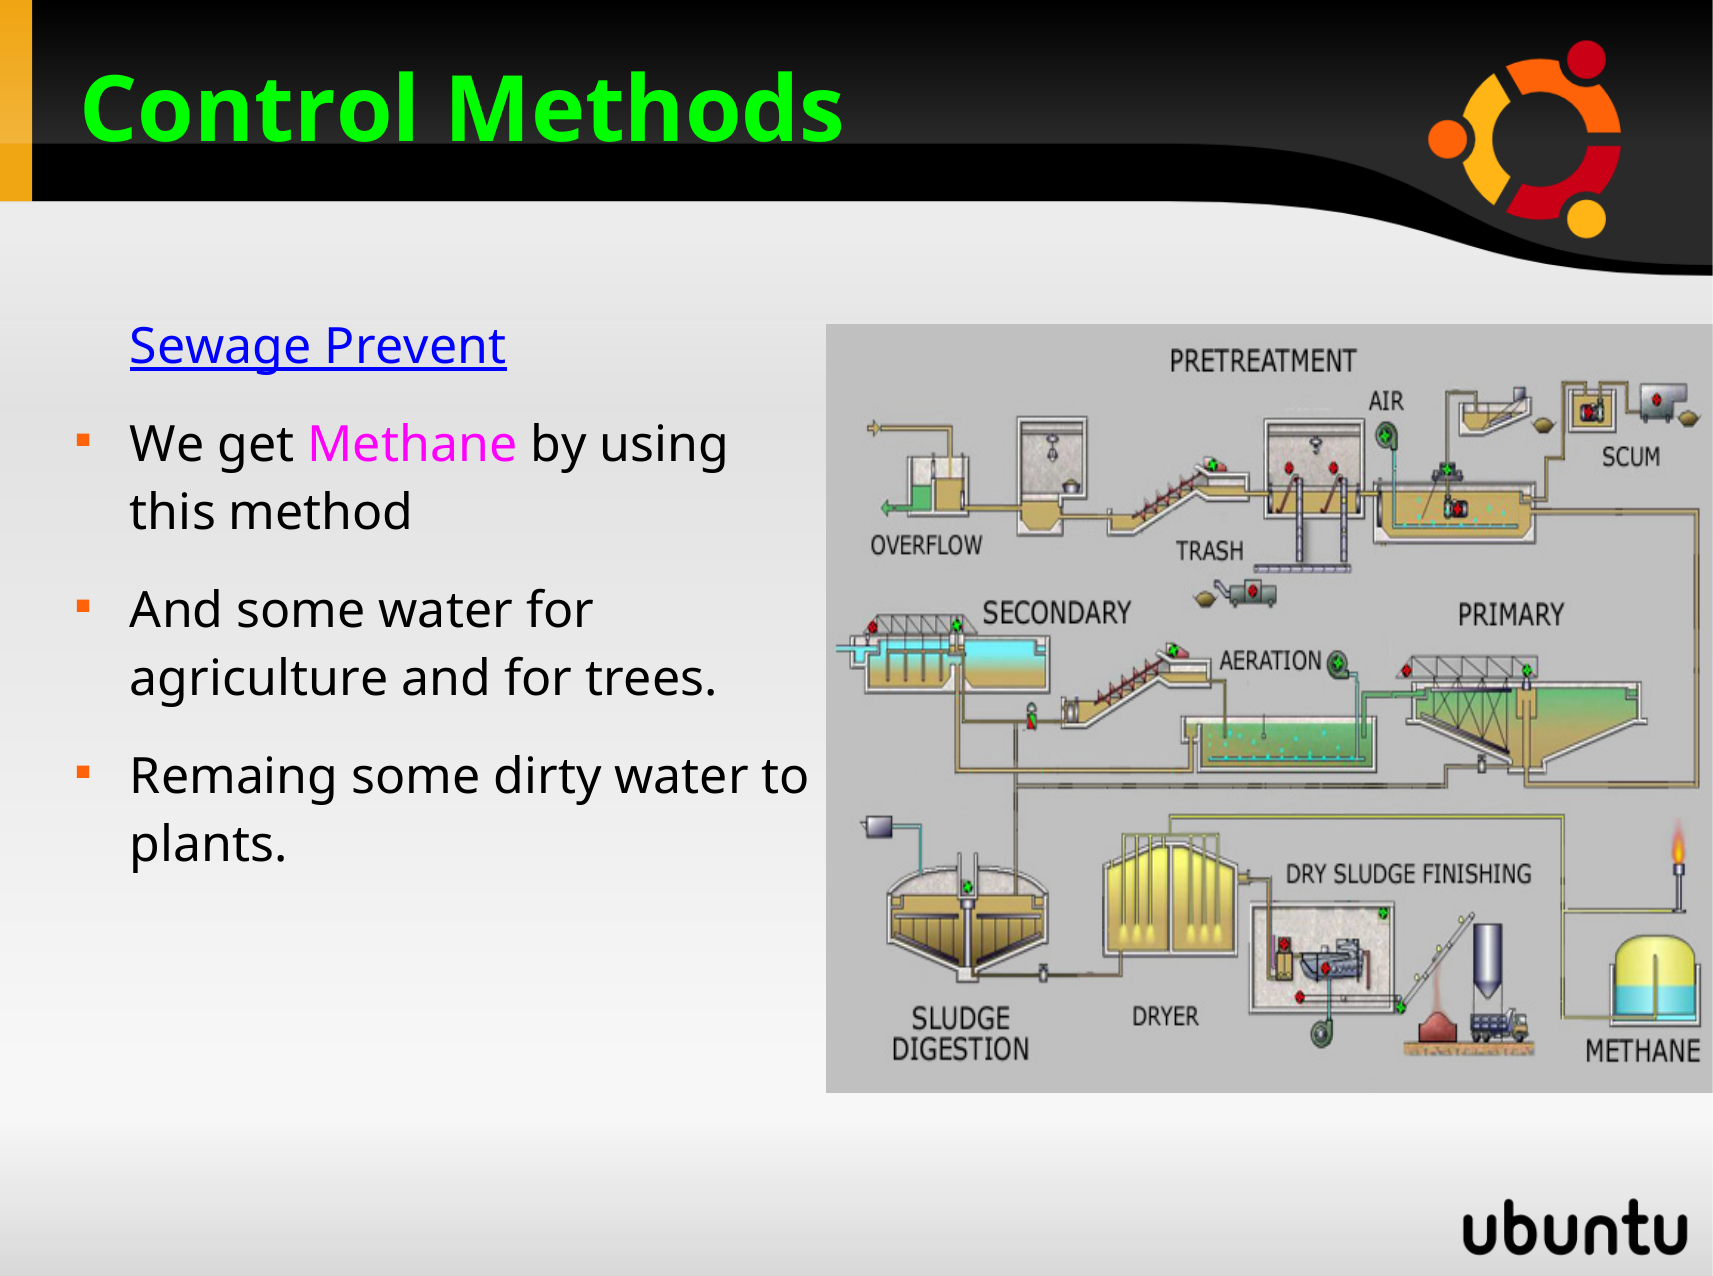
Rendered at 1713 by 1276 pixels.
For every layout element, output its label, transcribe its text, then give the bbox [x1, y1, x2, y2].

title Control Methods [79, 0, 1621, 214]
picture [0, 0, 1713, 1276]
list Sewage Prevent We get Methane by using this method And some water for agriculture and for trees. Remaing some dirty water to plants. [59, 309, 812, 1152]
